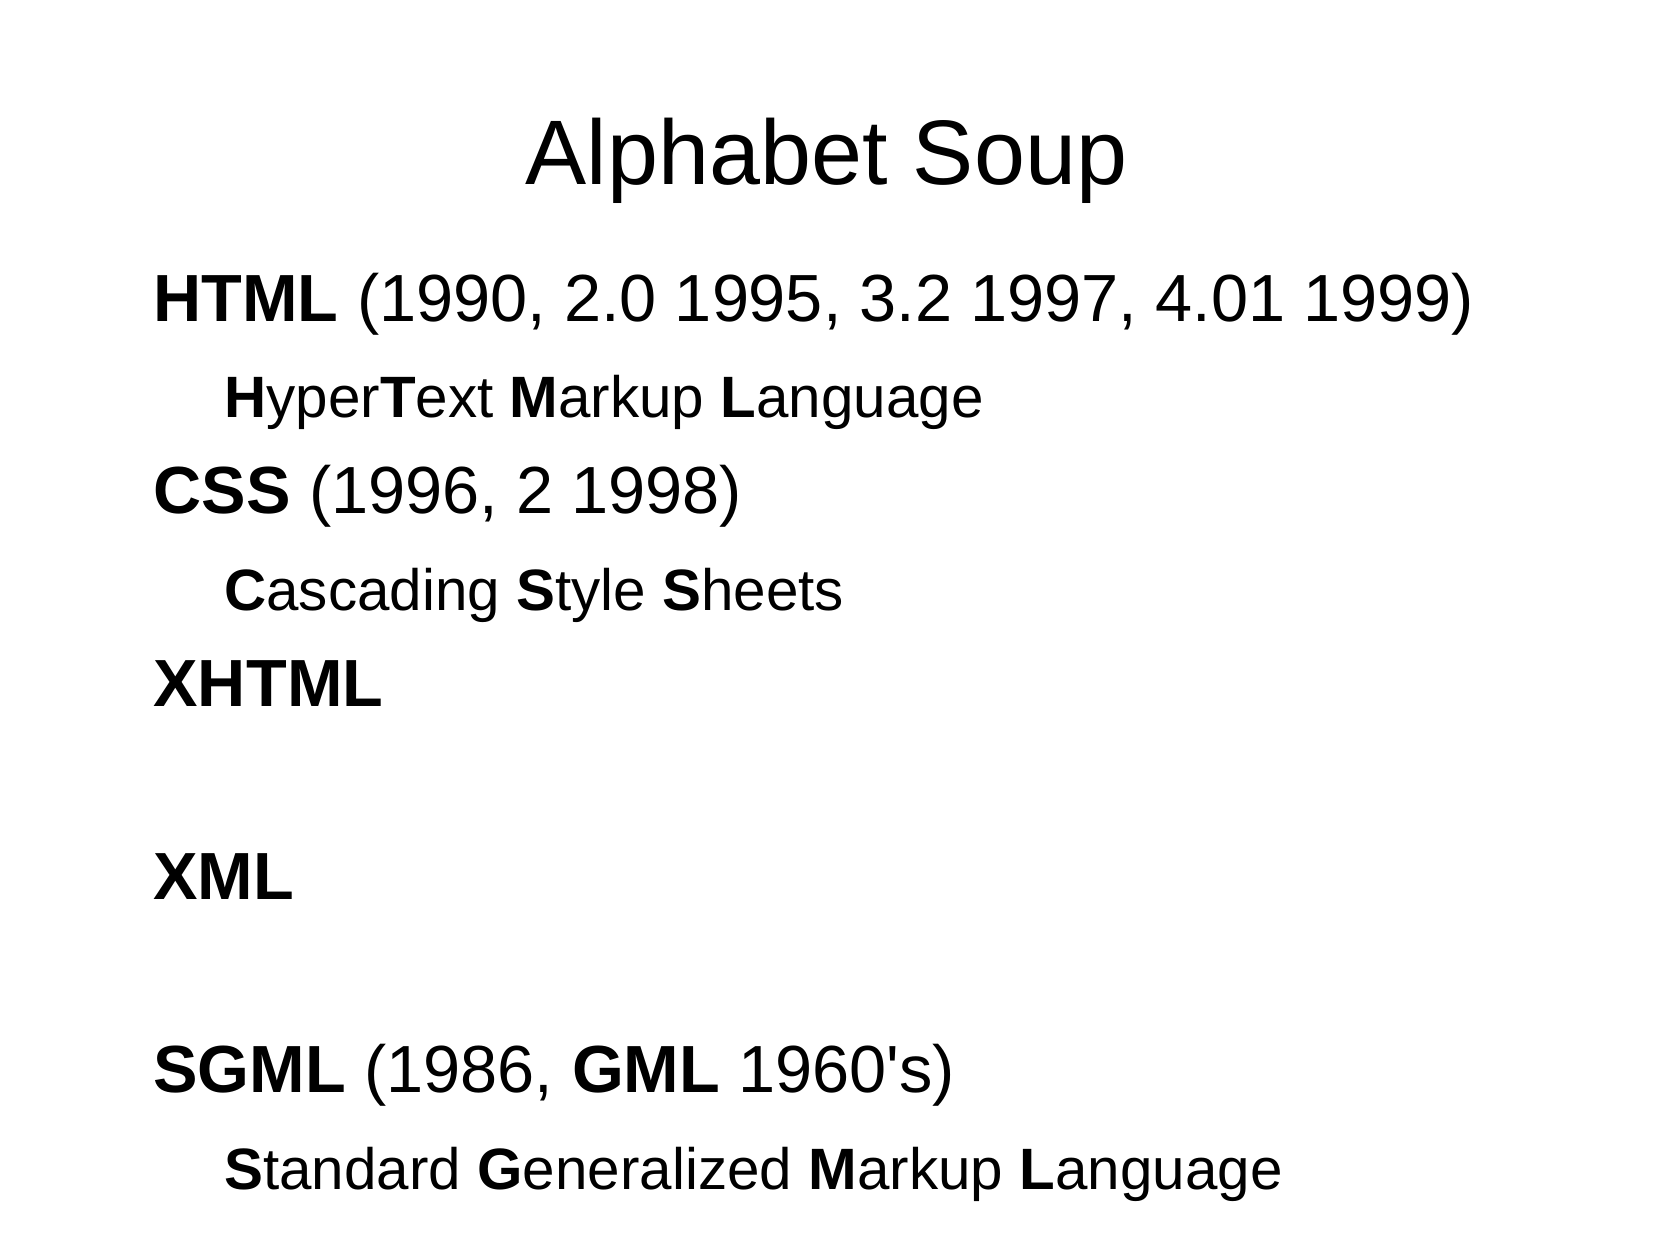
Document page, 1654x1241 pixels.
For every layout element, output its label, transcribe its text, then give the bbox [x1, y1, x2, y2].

title Alphabet Soup [82, 49, 1571, 257]
list HTML (1990, 2.0 1995, 3.2 1997, 4.01 1999) HyperText Markup Language CSS (1996, 2 1998) Cascading Style Sheets XHTML XML SGML (1986, GML 1960's) Standard Generalized Markup Language [82, 260, 1571, 1206]
